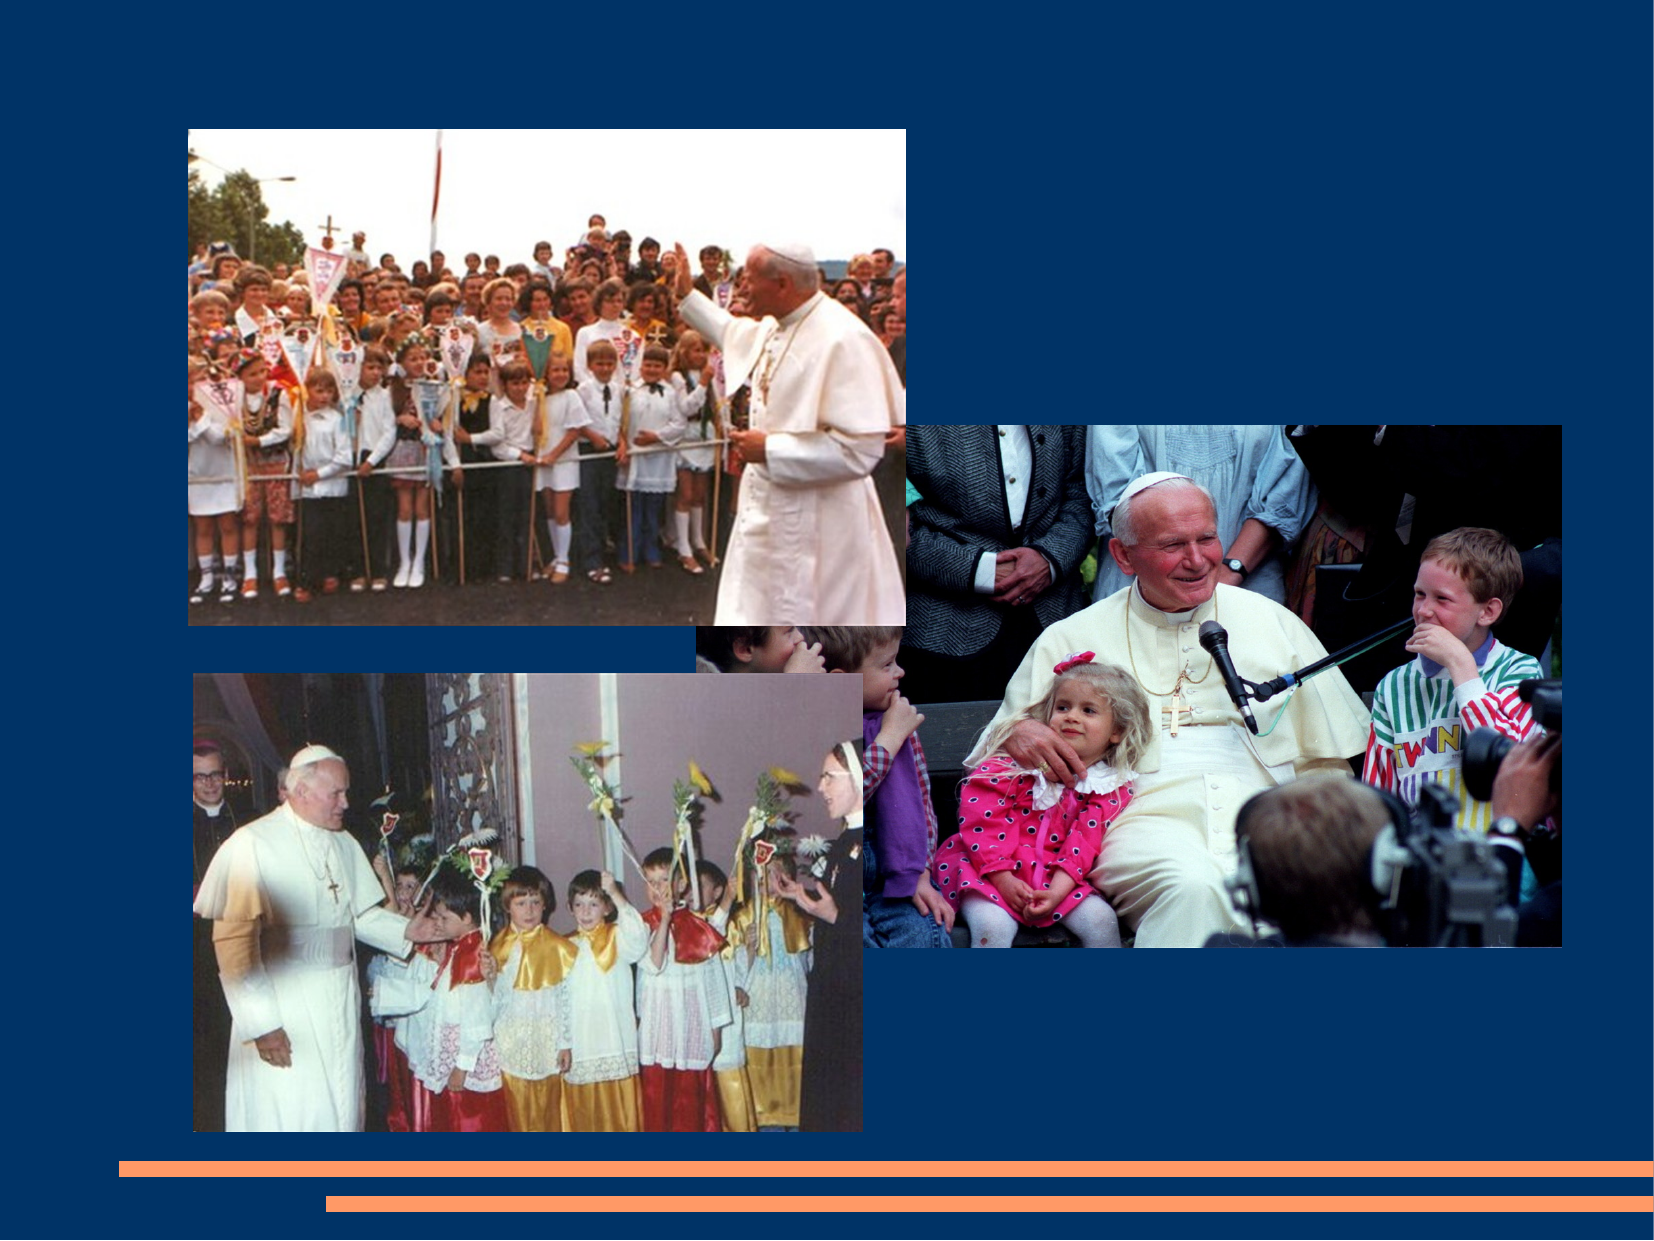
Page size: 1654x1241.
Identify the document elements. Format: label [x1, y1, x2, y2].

picture [188, 129, 1562, 1132]
